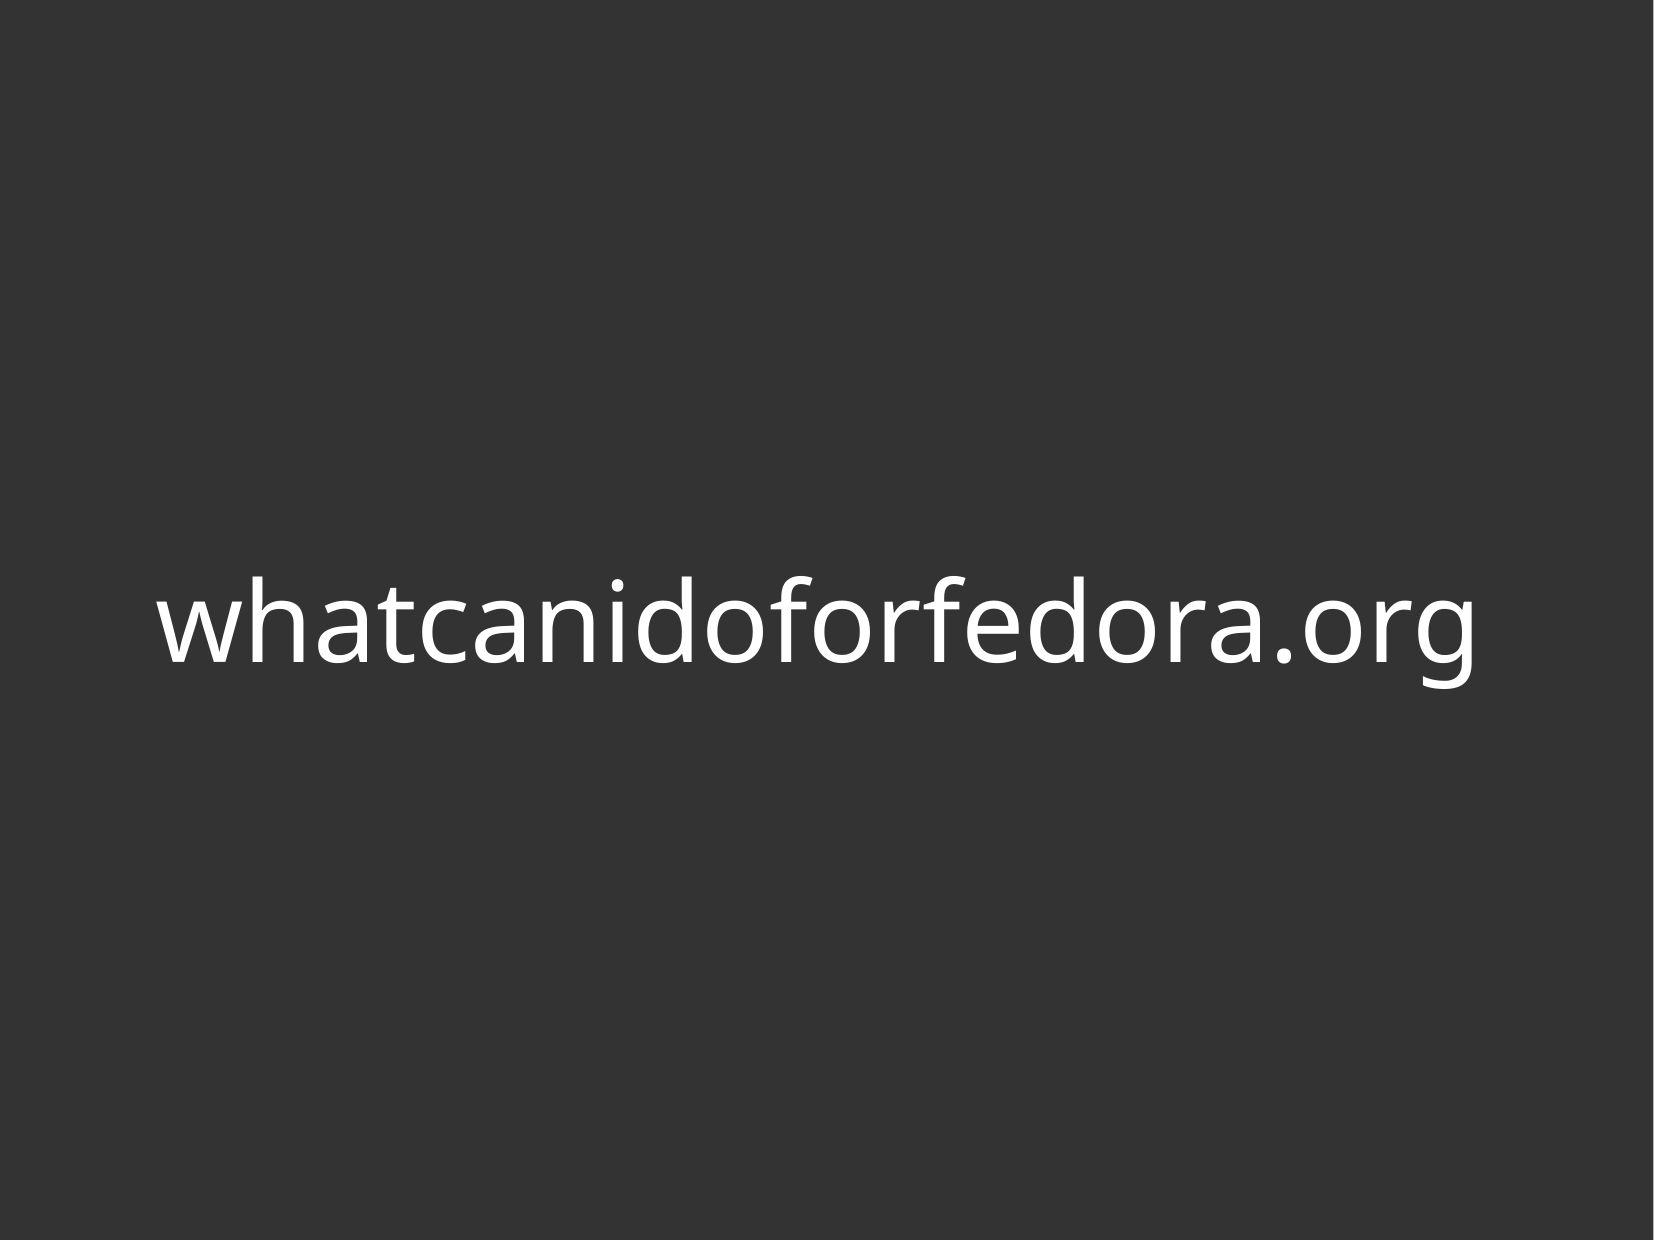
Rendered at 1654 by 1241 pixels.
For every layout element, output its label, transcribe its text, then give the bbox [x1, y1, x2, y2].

title whatcanidoforfedora.org [74, 524, 1564, 713]
